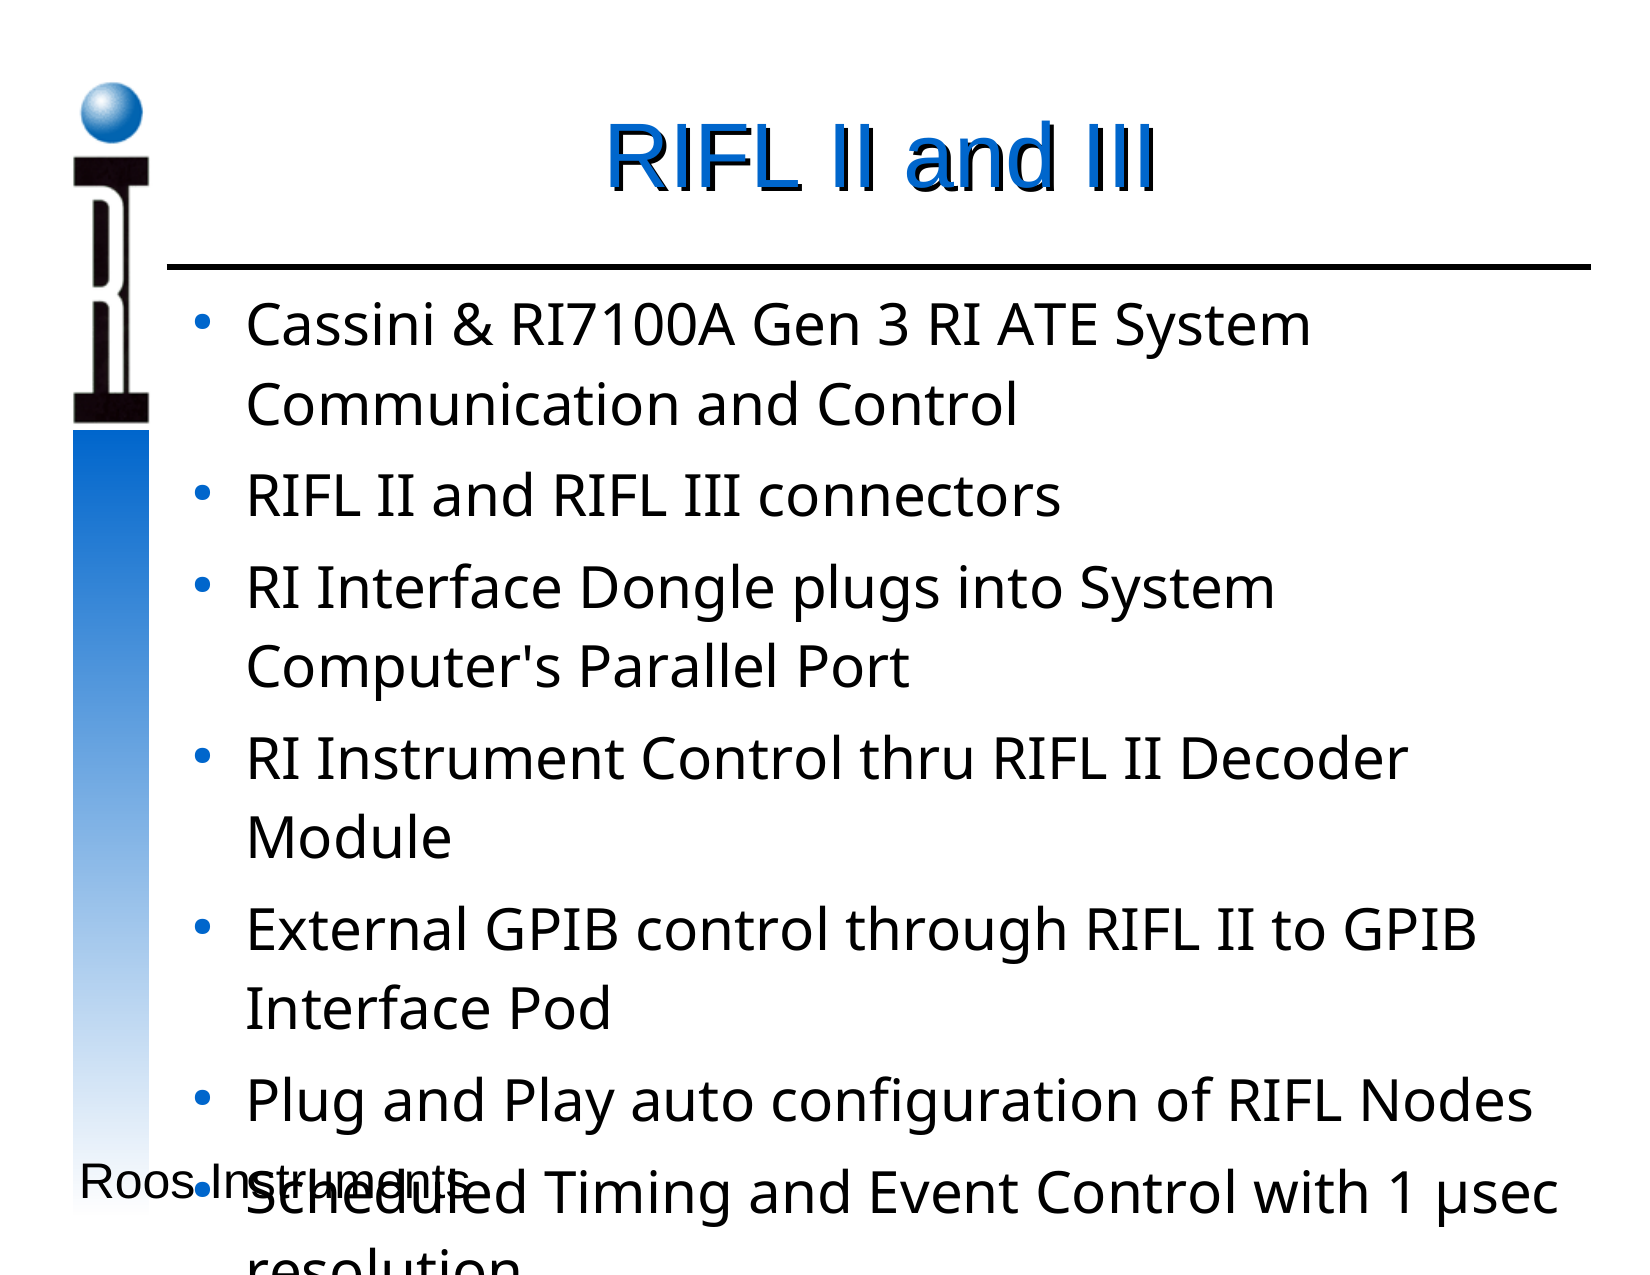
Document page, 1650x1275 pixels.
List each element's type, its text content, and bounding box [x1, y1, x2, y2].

title RIFL II and III [171, 59, 1591, 253]
list Cassini & RI7100A Gen 3 RI ATE System Communication and Control RIFL II and RIFL III connectors RI Interface Dongle plugs into System Computer's Parallel Port RI Instrument Control thru RIFL II Decoder Module External GPIB control through RIFL II to GPIB Interface Pod Plug and Play auto configuration of RIFL Nodes Scheduled Timing and Event Control with 1 µsec resolution [174, 283, 1591, 1094]
picture [69, 78, 154, 430]
